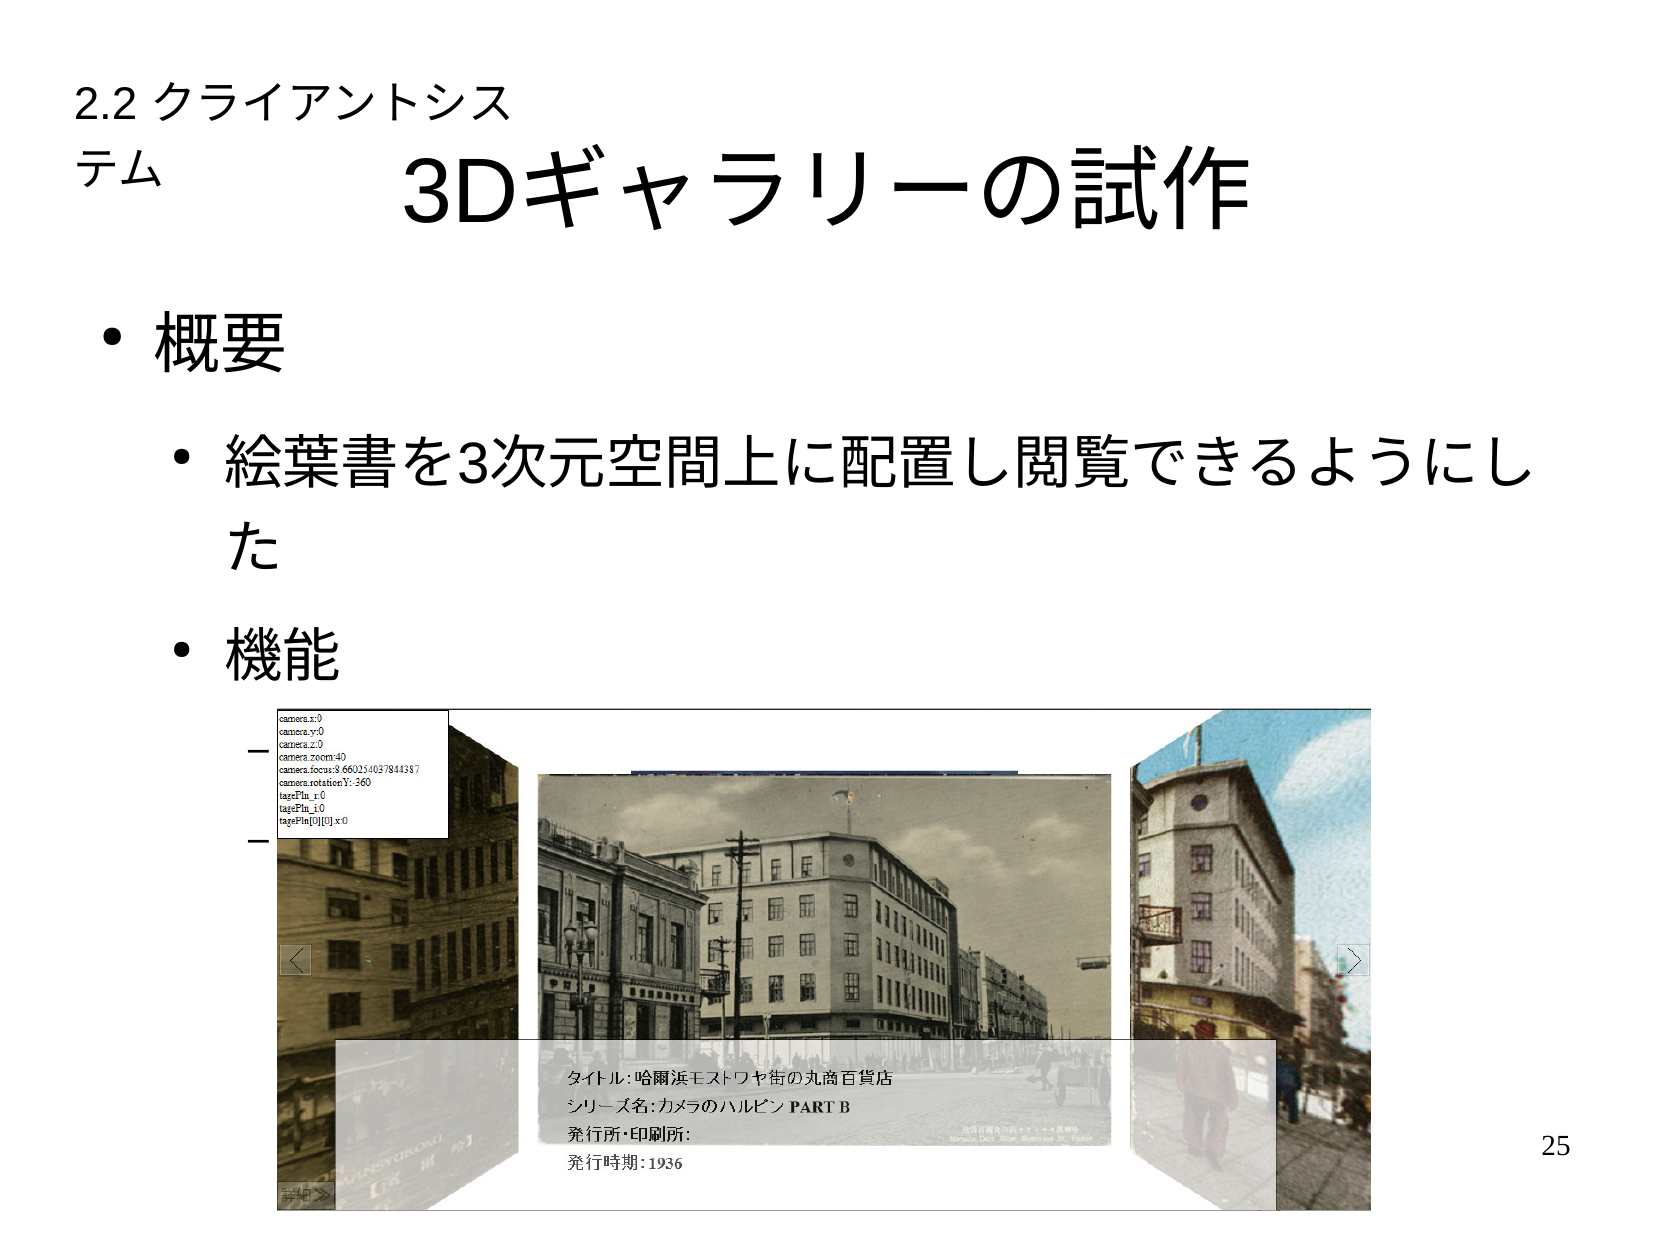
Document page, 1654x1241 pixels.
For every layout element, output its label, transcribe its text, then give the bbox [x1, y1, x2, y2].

text_box 2.2 クライアントシステム [59, 59, 562, 126]
title 3Dギャラリーの試作 [82, 86, 1571, 279]
list 概要 絵葉書を3次元空間上に配置し閲覧できるようにした 機能 周りを見渡すように視点を回転 詳細情報の表示、非表示を切り替え [82, 290, 1571, 1094]
picture [277, 708, 1371, 1211]
